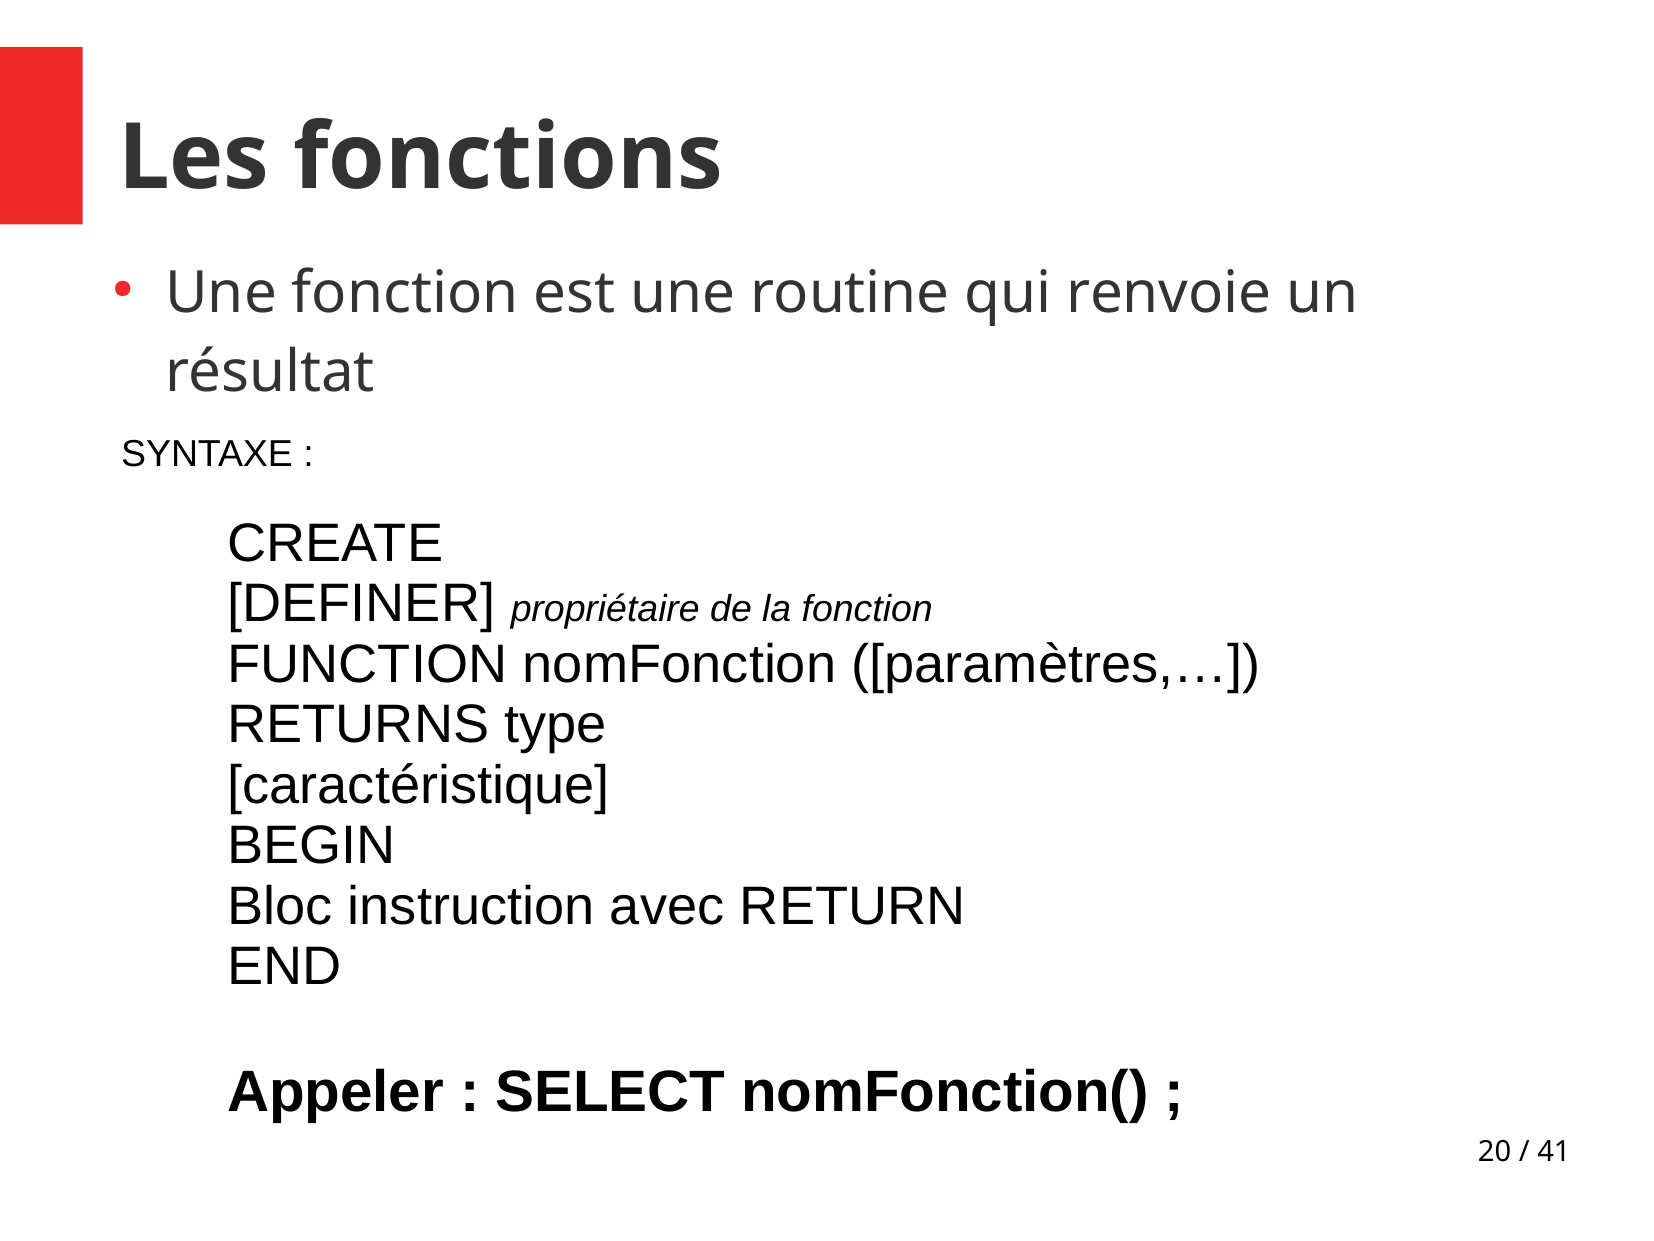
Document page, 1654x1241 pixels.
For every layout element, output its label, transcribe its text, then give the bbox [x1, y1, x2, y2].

text_box CREATE [DEFINER] propriétaire de la fonction FUNCTION nomFonction ([paramètres,…]) RETURNS type [caractéristique] BEGIN Bloc instruction avec RETURN END [212, 504, 1418, 1004]
text_box SYNTAXE : [106, 425, 1512, 566]
text_box Appeler : SELECT nomFonction() ; [212, 1051, 1371, 1132]
title Les fonctions [118, 49, 1571, 257]
list Une fonction est une routine qui renvoie un résultat [94, 141, 1512, 438]
